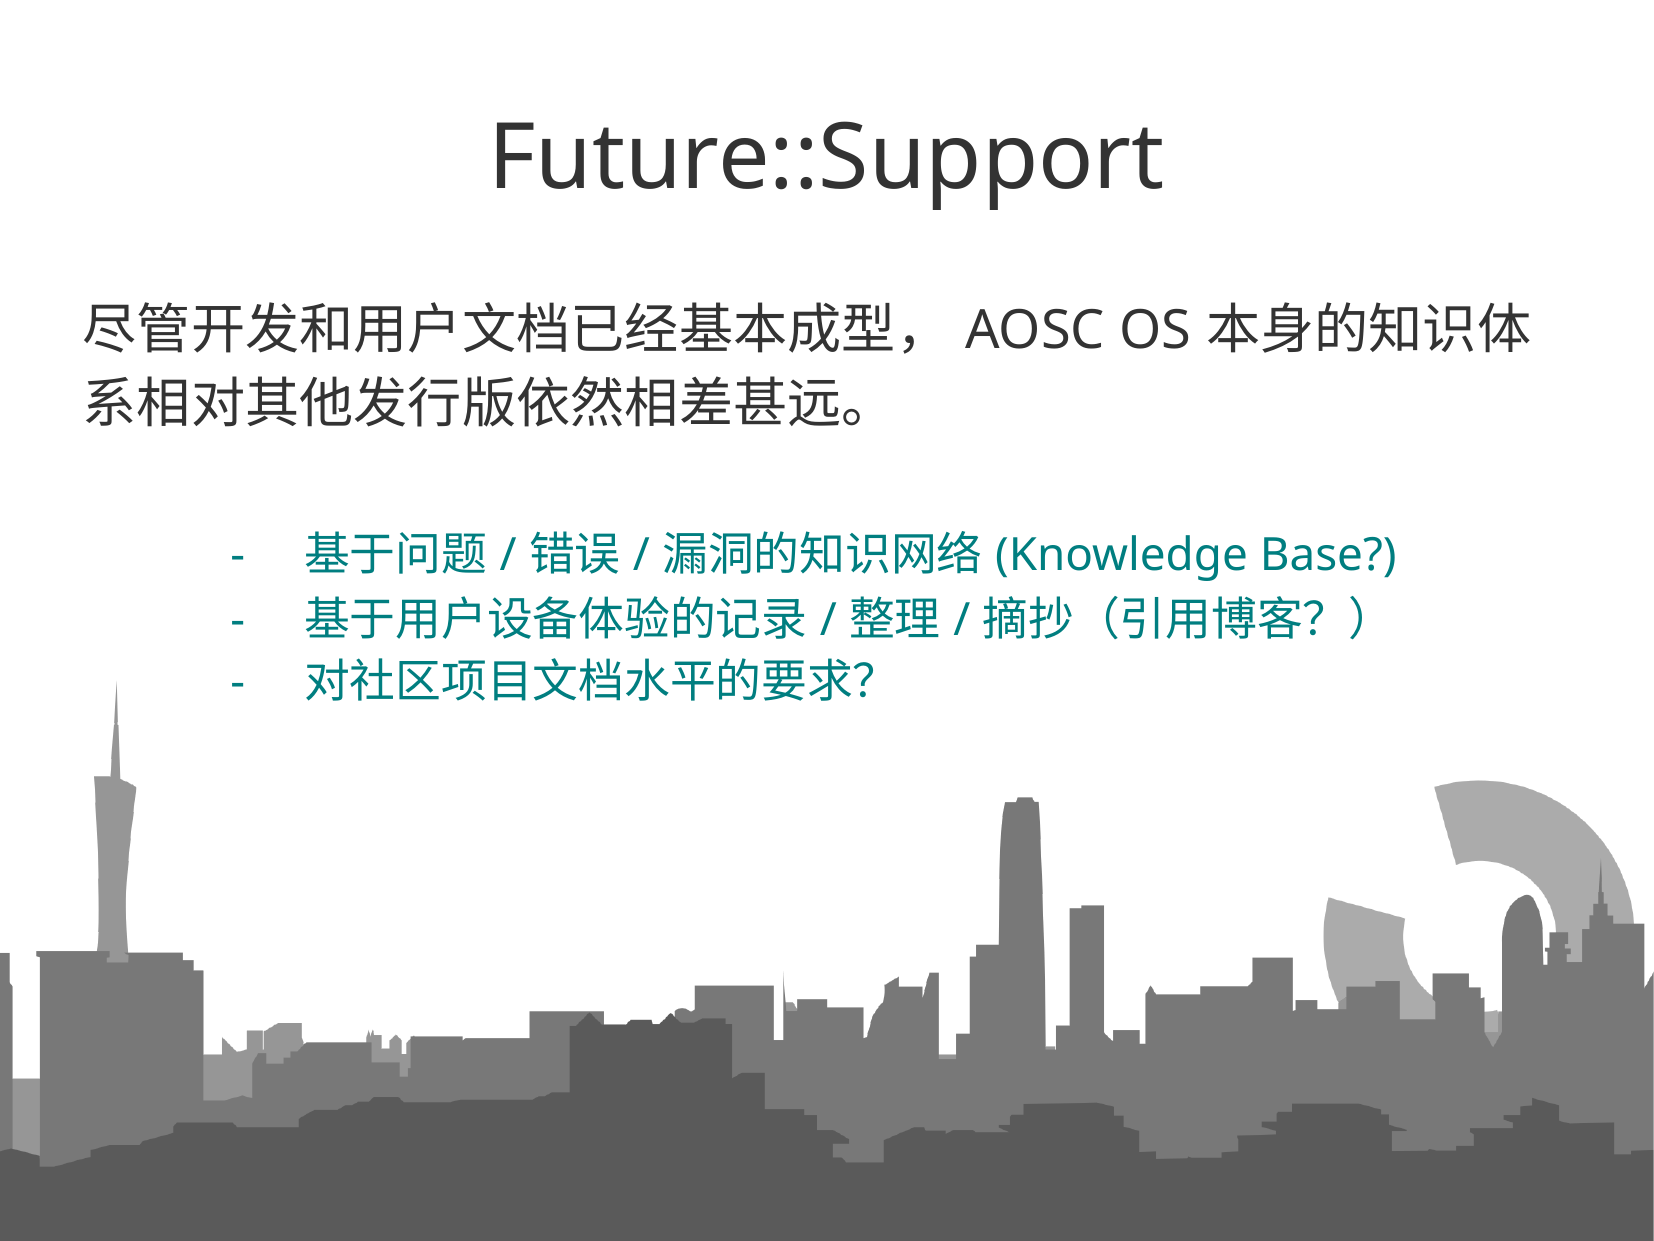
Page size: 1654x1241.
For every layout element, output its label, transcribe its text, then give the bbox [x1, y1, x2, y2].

list 尽管开发和用户文档已经基本成型，AOSC OS本身的知识体系相对其他发行版依然相差甚远。 - 基于问题/错误/漏洞的知识网络(Knowledge Base?) - 基于用户设备体验的记录/整理/摘抄（引用博客？） - 对社区项目文档水平的要求？ [82, 290, 1571, 1010]
title Future::Support [82, 49, 1571, 257]
picture [0, 0, 1654, 1241]
